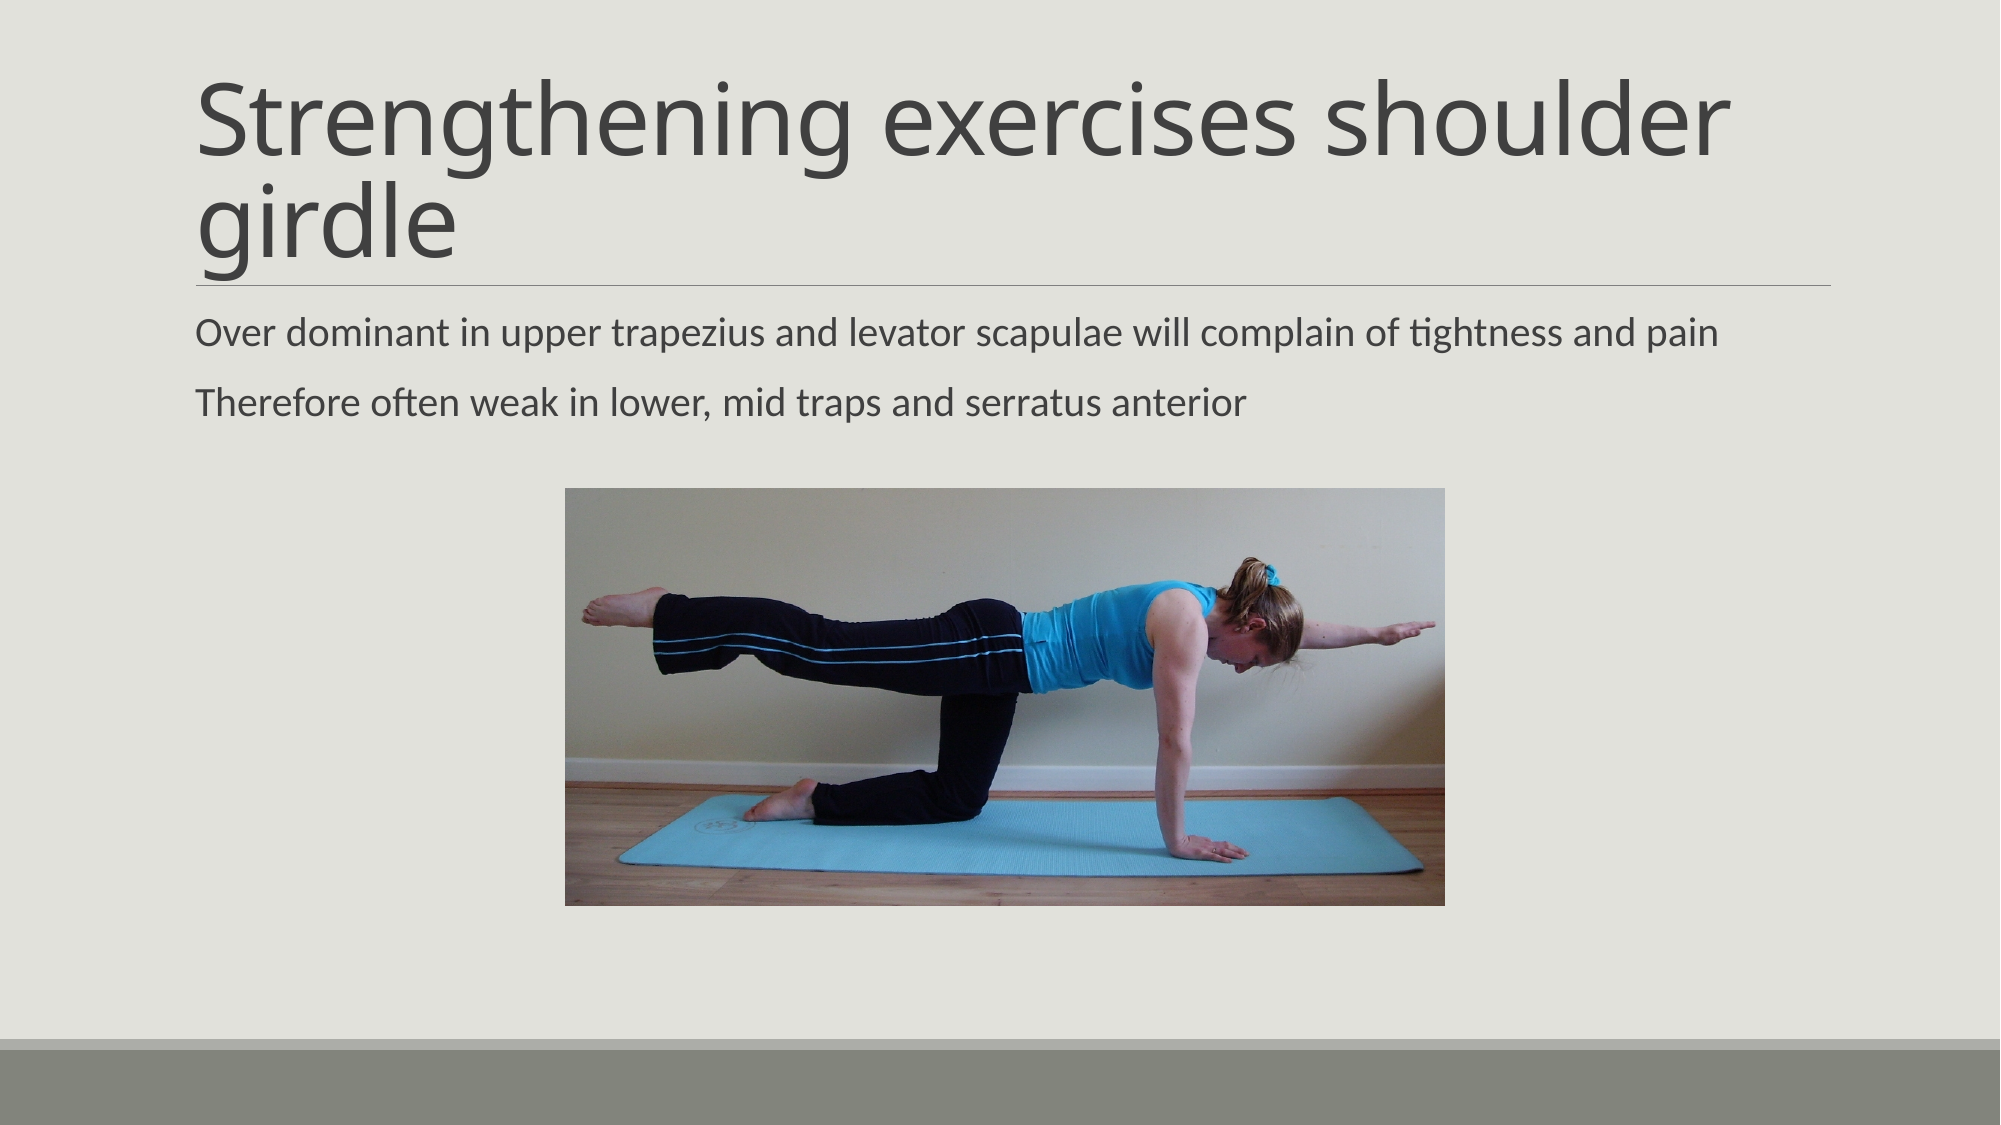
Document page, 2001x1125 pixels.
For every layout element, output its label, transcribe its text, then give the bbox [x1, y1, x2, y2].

title Strengthening exercises shoulder girdle [180, 47, 1831, 286]
list Over dominant in upper trapezius and levator scapulae will complain of tightness and pain Therefore often weak in lower, mid traps and serratus anterior [180, 302, 1831, 963]
picture [565, 488, 1445, 906]
